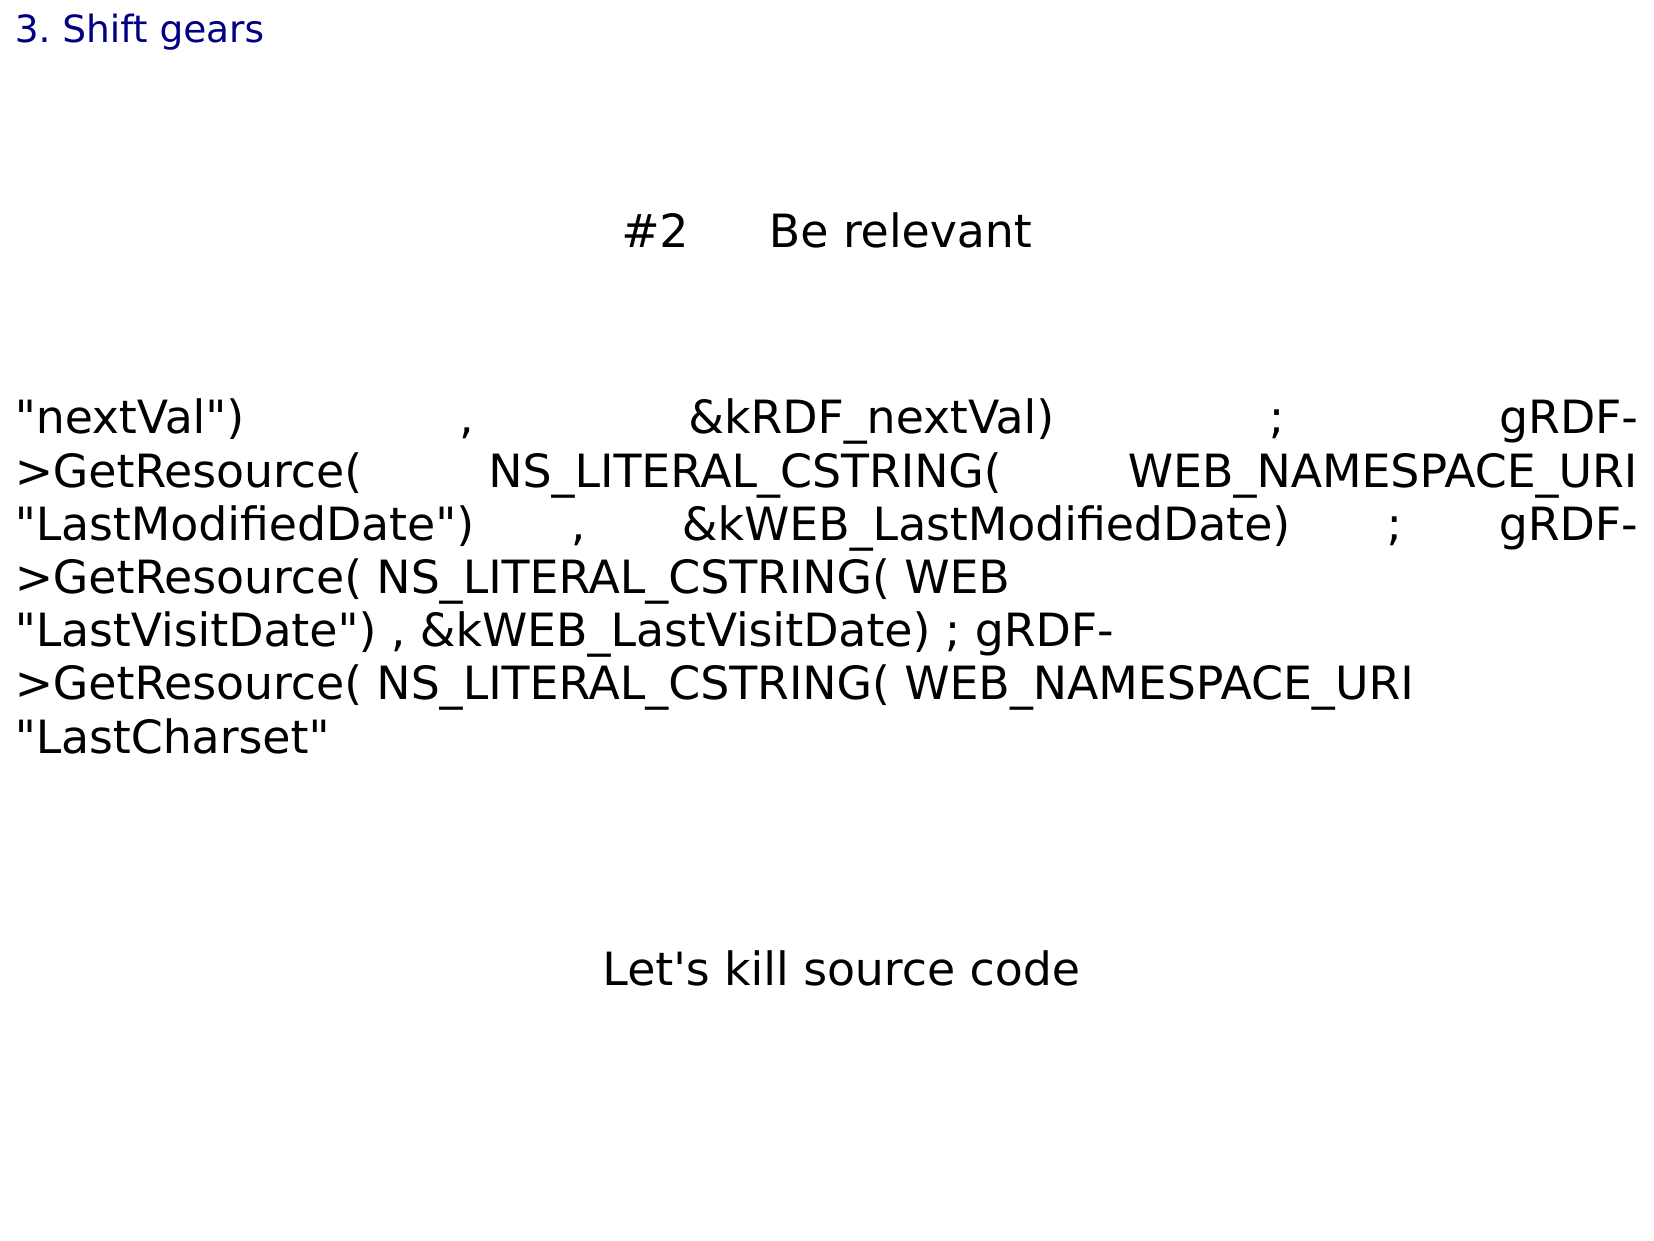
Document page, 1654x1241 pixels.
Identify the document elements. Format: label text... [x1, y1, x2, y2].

text_box #2 Be relevant [0, 197, 1654, 266]
text_box 3. Shift gears [0, 0, 768, 59]
text_box "nextVal") , &kRDF_nextVal) ; gRDF->GetResource( NS_LITERAL_CSTRING( WEB_NAMESPACE_URI "LastModifiedDate") , &kWEB_LastModifiedDate) ; gRDF->GetResource( NS_LITERAL_CSTRING( WEB "LastVisitDate") , &kWEB_LastVisitDate) ; gRDF->GetResource( NS_LITERAL_CSTRING( WEB_NAMESPACE_URI "LastCharset" [0, 383, 1654, 827]
text_box Let's kill source code [236, 935, 1447, 1004]
